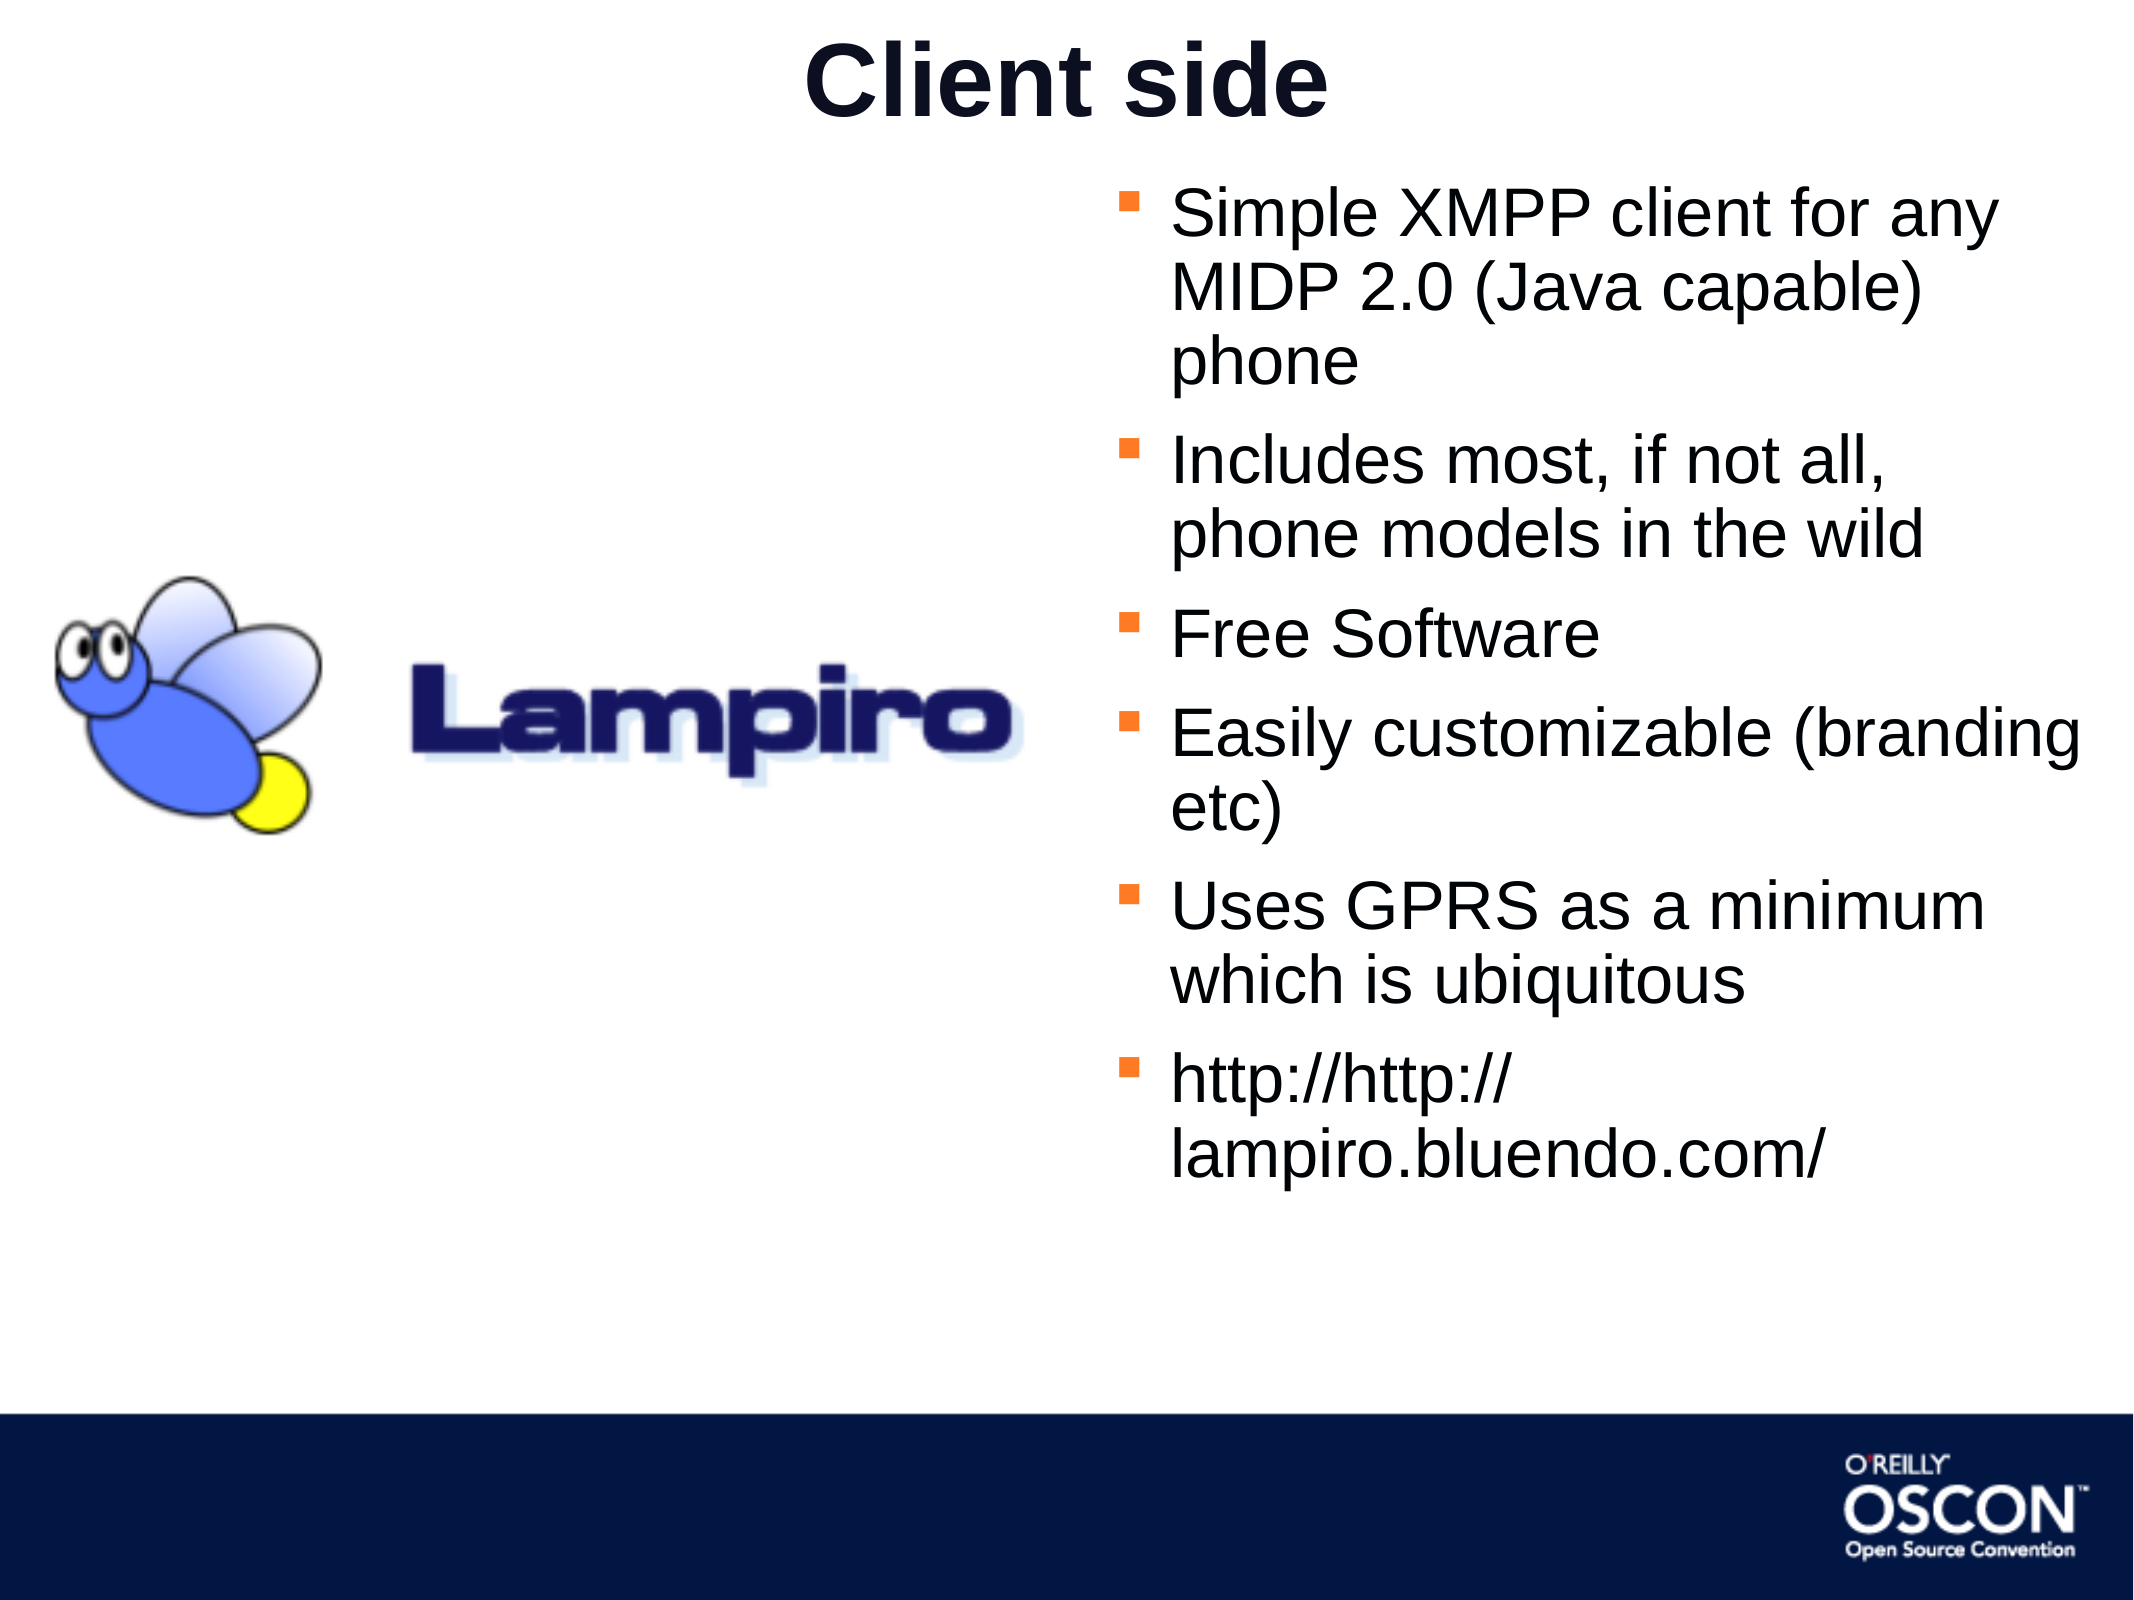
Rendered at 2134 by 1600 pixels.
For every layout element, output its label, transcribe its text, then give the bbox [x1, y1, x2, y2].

picture [0, 0, 2134, 1600]
title Client side [41, 0, 2094, 152]
list Simple XMPP client for any MIDP 2.0 (Java capable) phone Includes most, if not all, phone models in the wild Free Software Easily customizable (branding etc) Uses GPRS as a minimum which is ubiquitous http://http://lampiro.bluendo.com/ [1099, 168, 2101, 1244]
